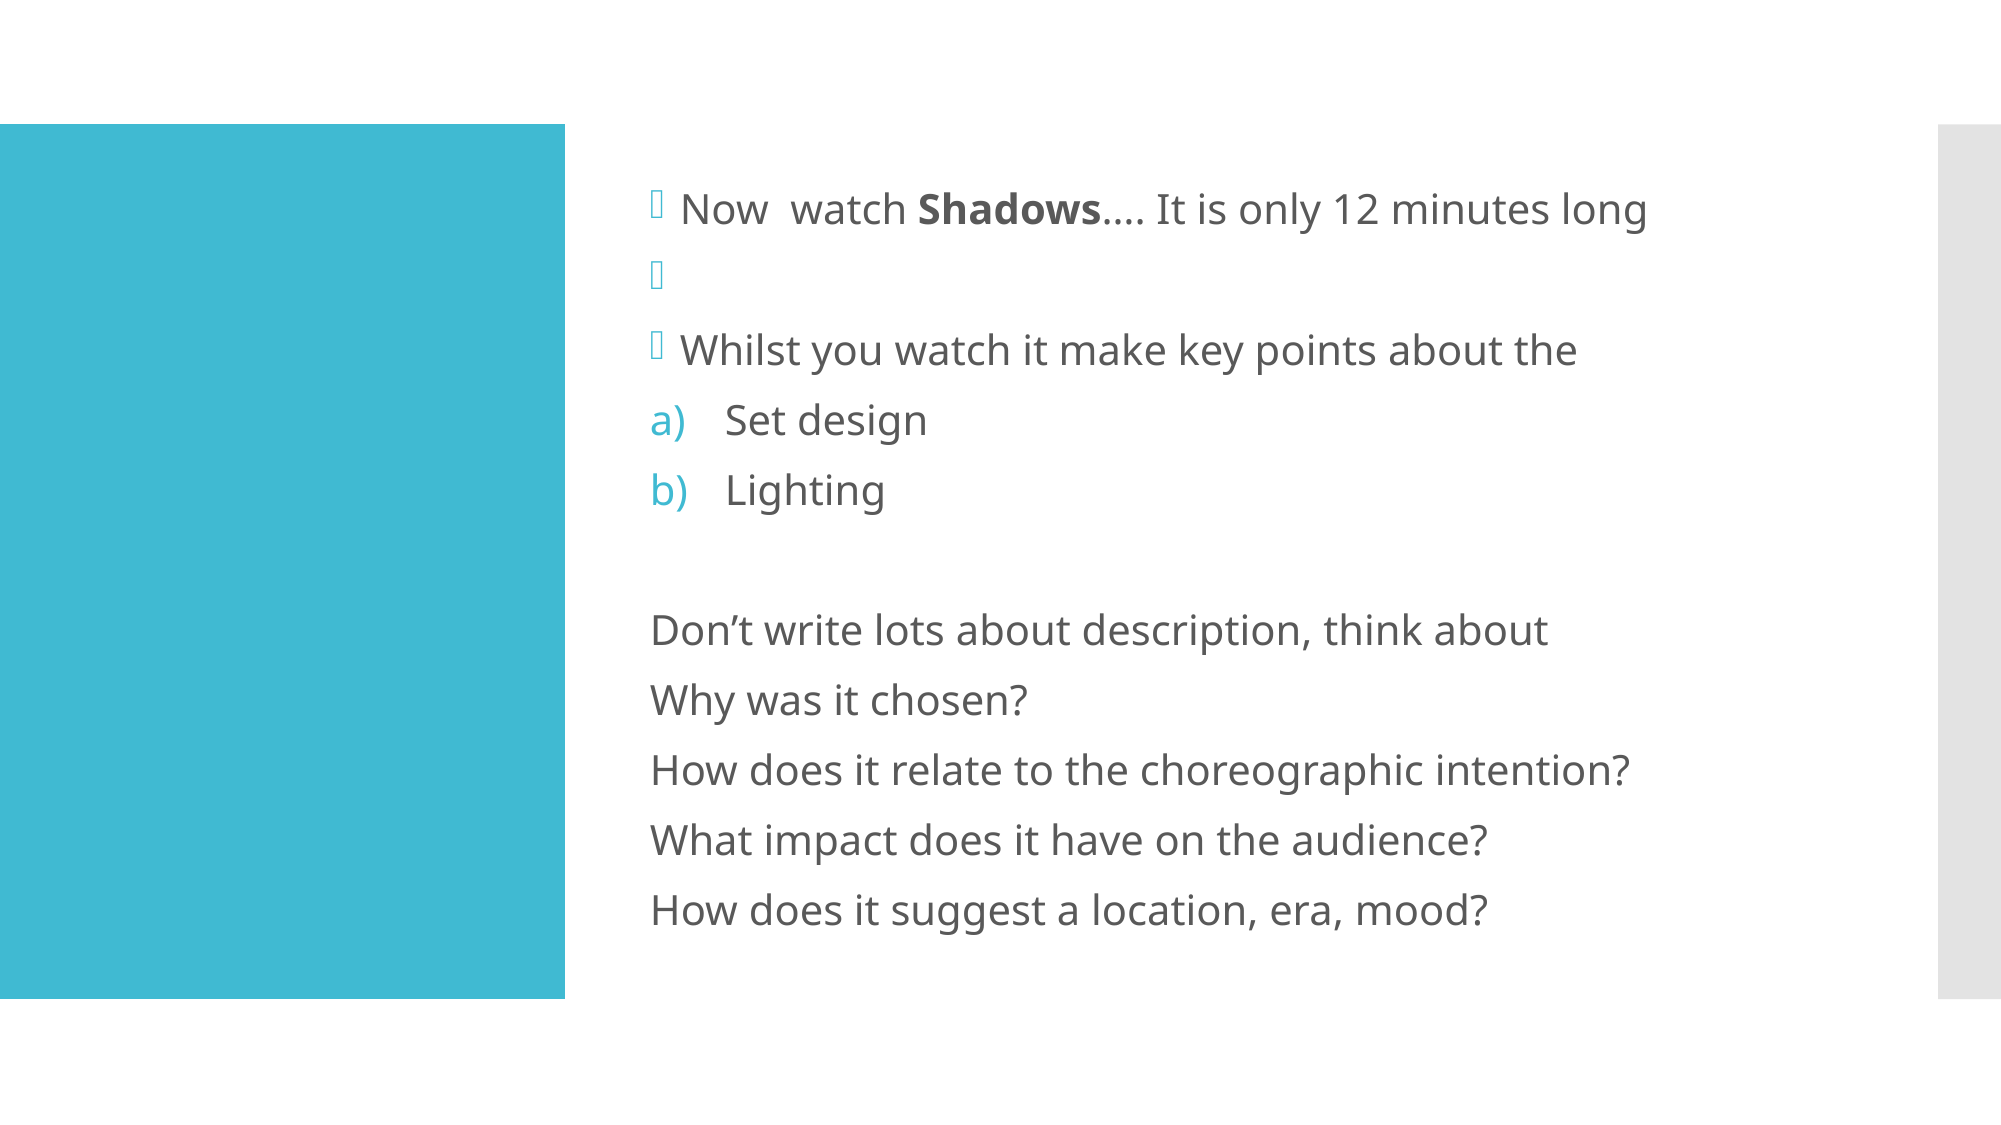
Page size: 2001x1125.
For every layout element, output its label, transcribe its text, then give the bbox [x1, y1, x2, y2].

list Now watch Shadows…. It is only 12 minutes long Whilst you watch it make key points about the Set design Lighting Don’t write lots about description, think about Why was it chosen? How does it relate to the choreographic intention? What impact does it have on the audience? How does it suggest a location, era, mood? [634, 141, 1835, 982]
